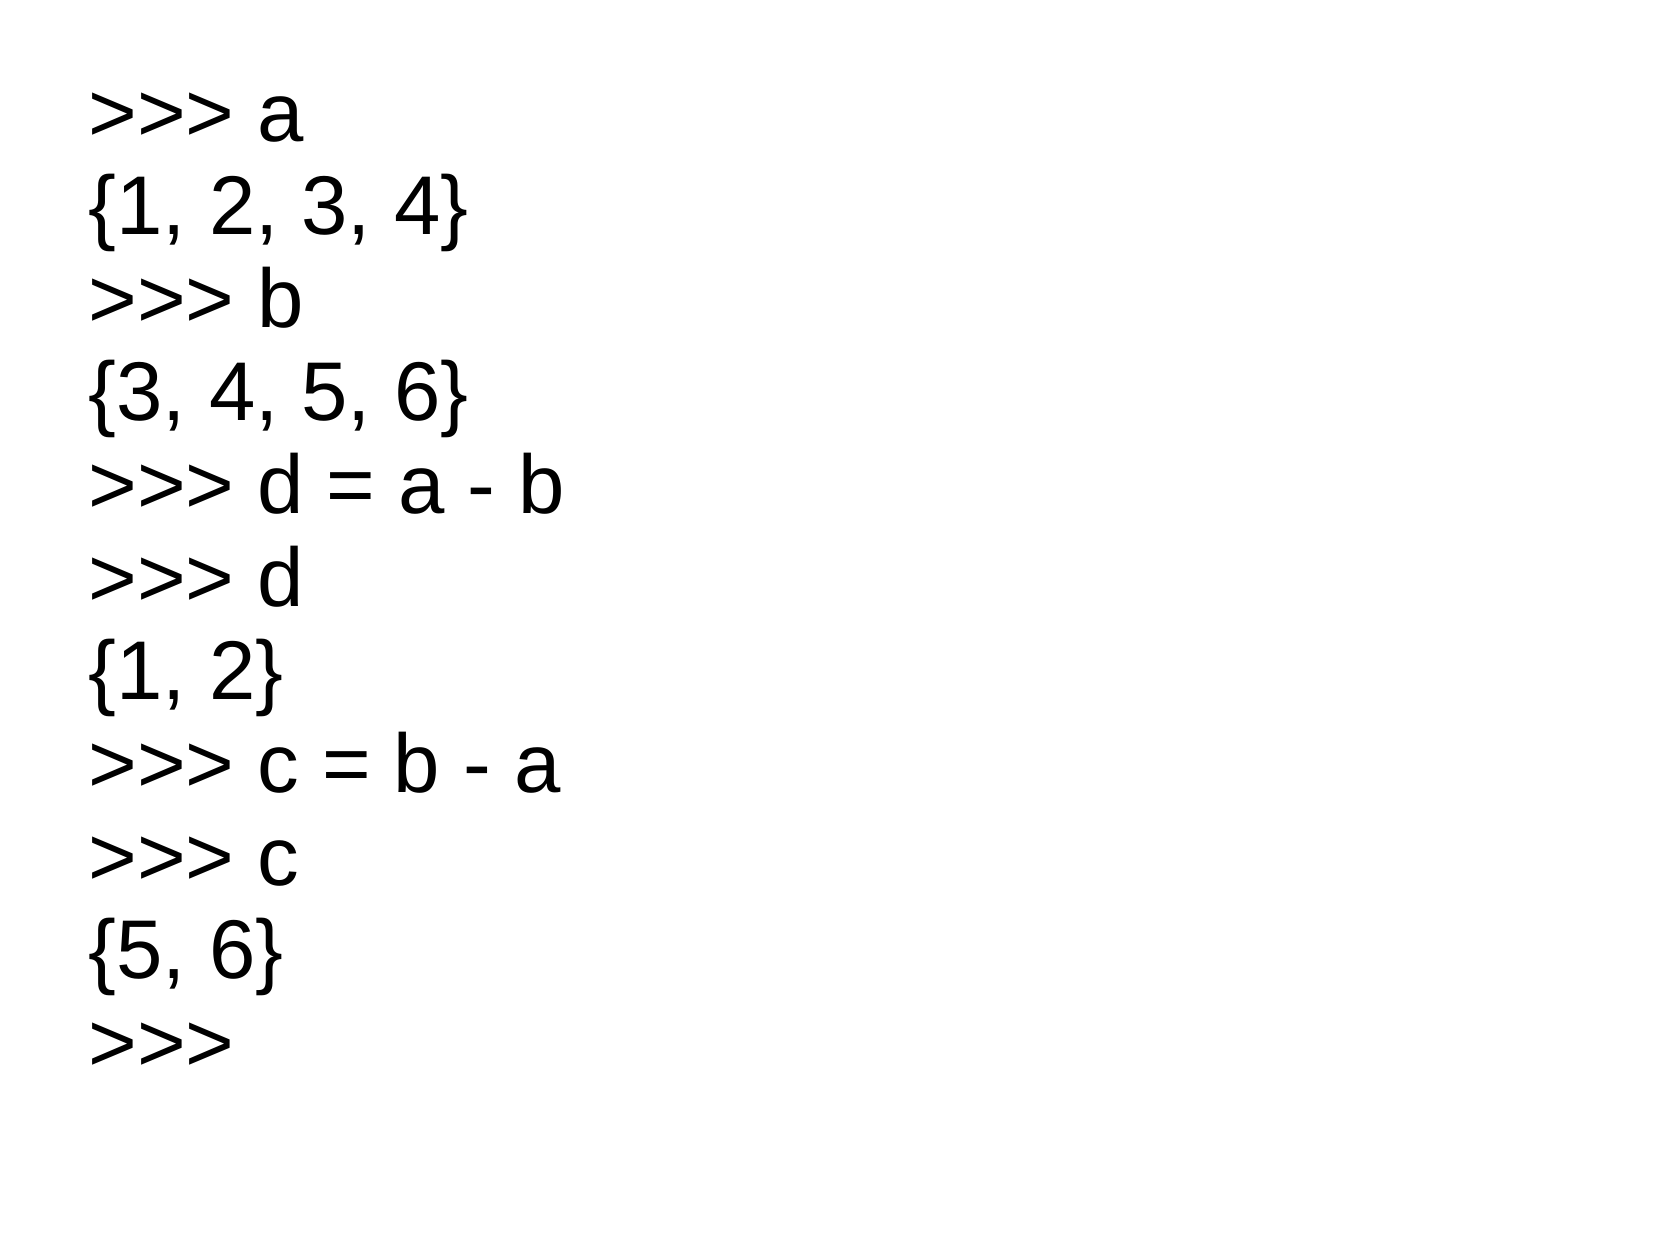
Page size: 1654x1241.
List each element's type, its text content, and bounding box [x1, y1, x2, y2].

text_box >>> a {1, 2, 3, 4} >>> b {3, 4, 5, 6} >>> d = a - b >>> d {1, 2} >>> c = b - a >>> c {5, 6} >>> [73, 59, 1583, 1098]
